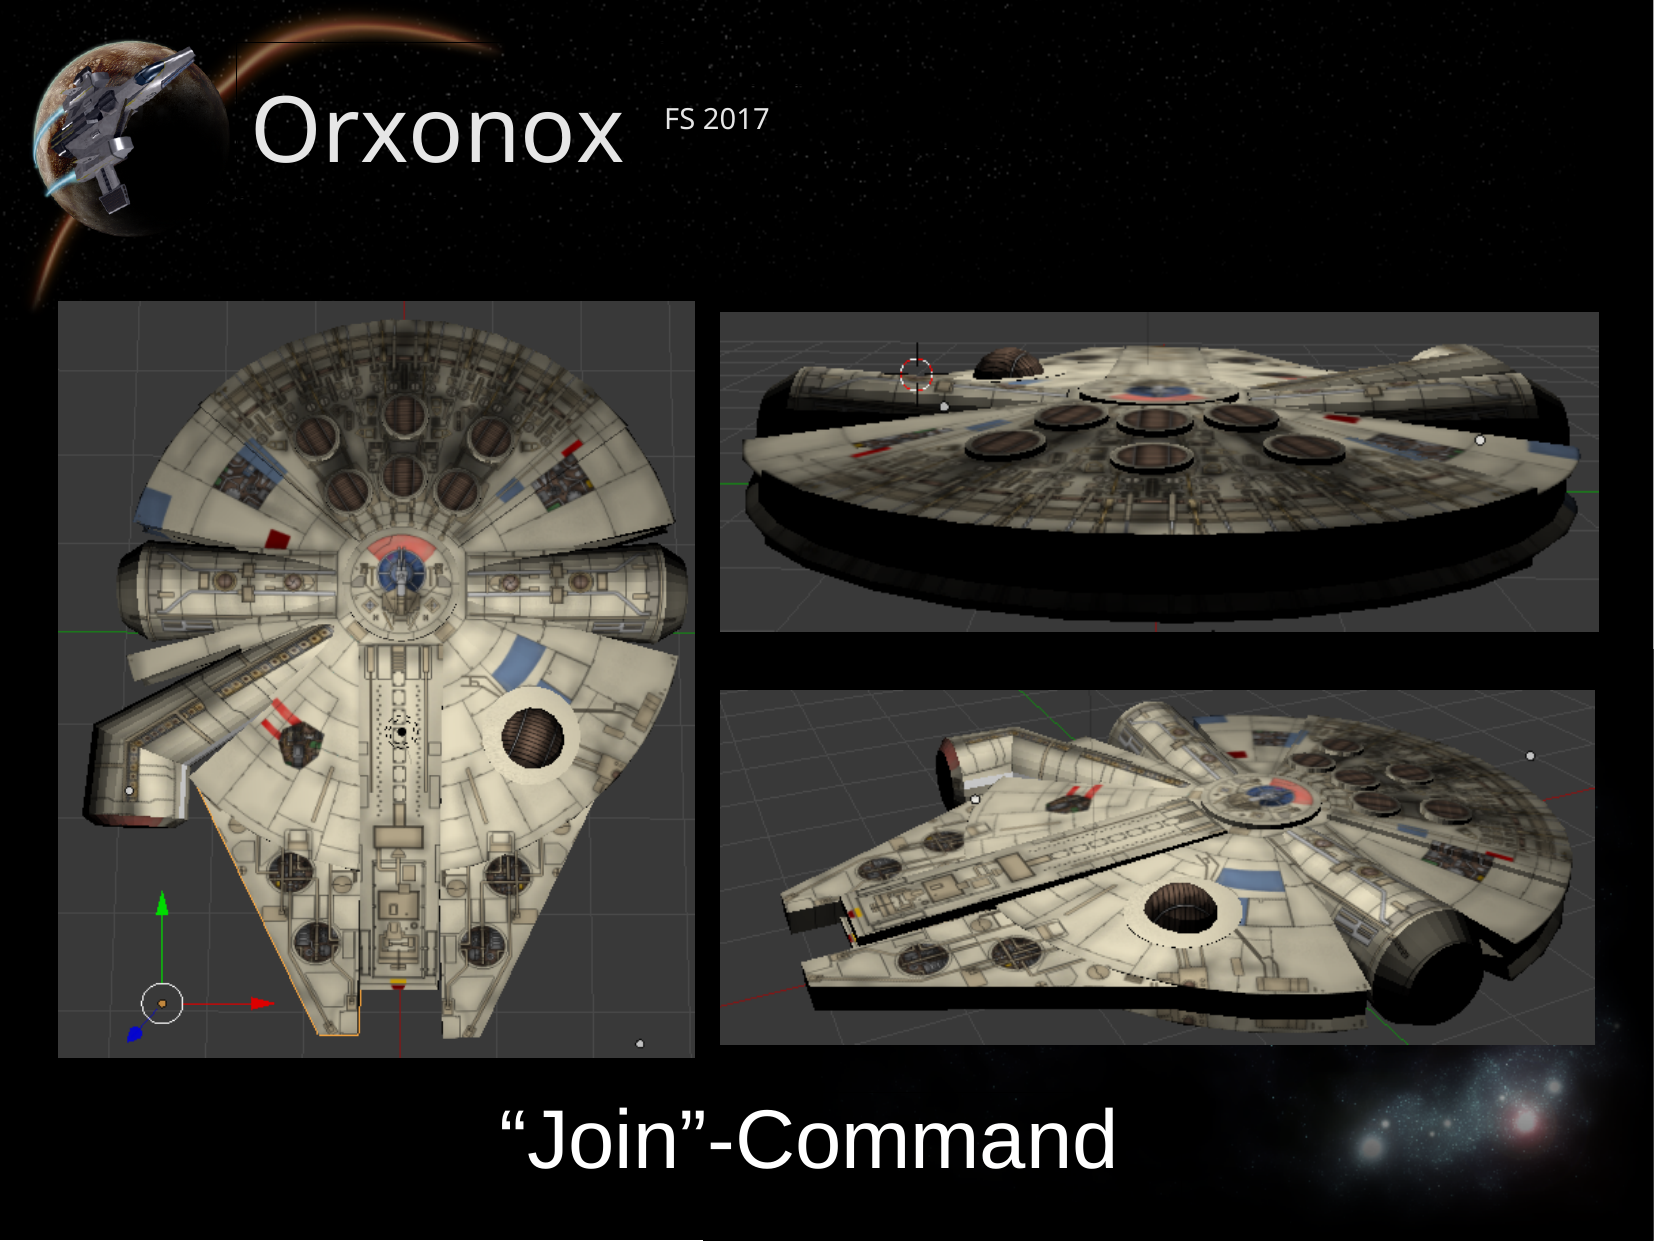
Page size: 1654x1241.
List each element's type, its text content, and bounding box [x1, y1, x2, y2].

picture [0, 0, 1607, 1058]
picture [703, 649, 1654, 1241]
text_box “Join”-Command [437, 1092, 1182, 1203]
